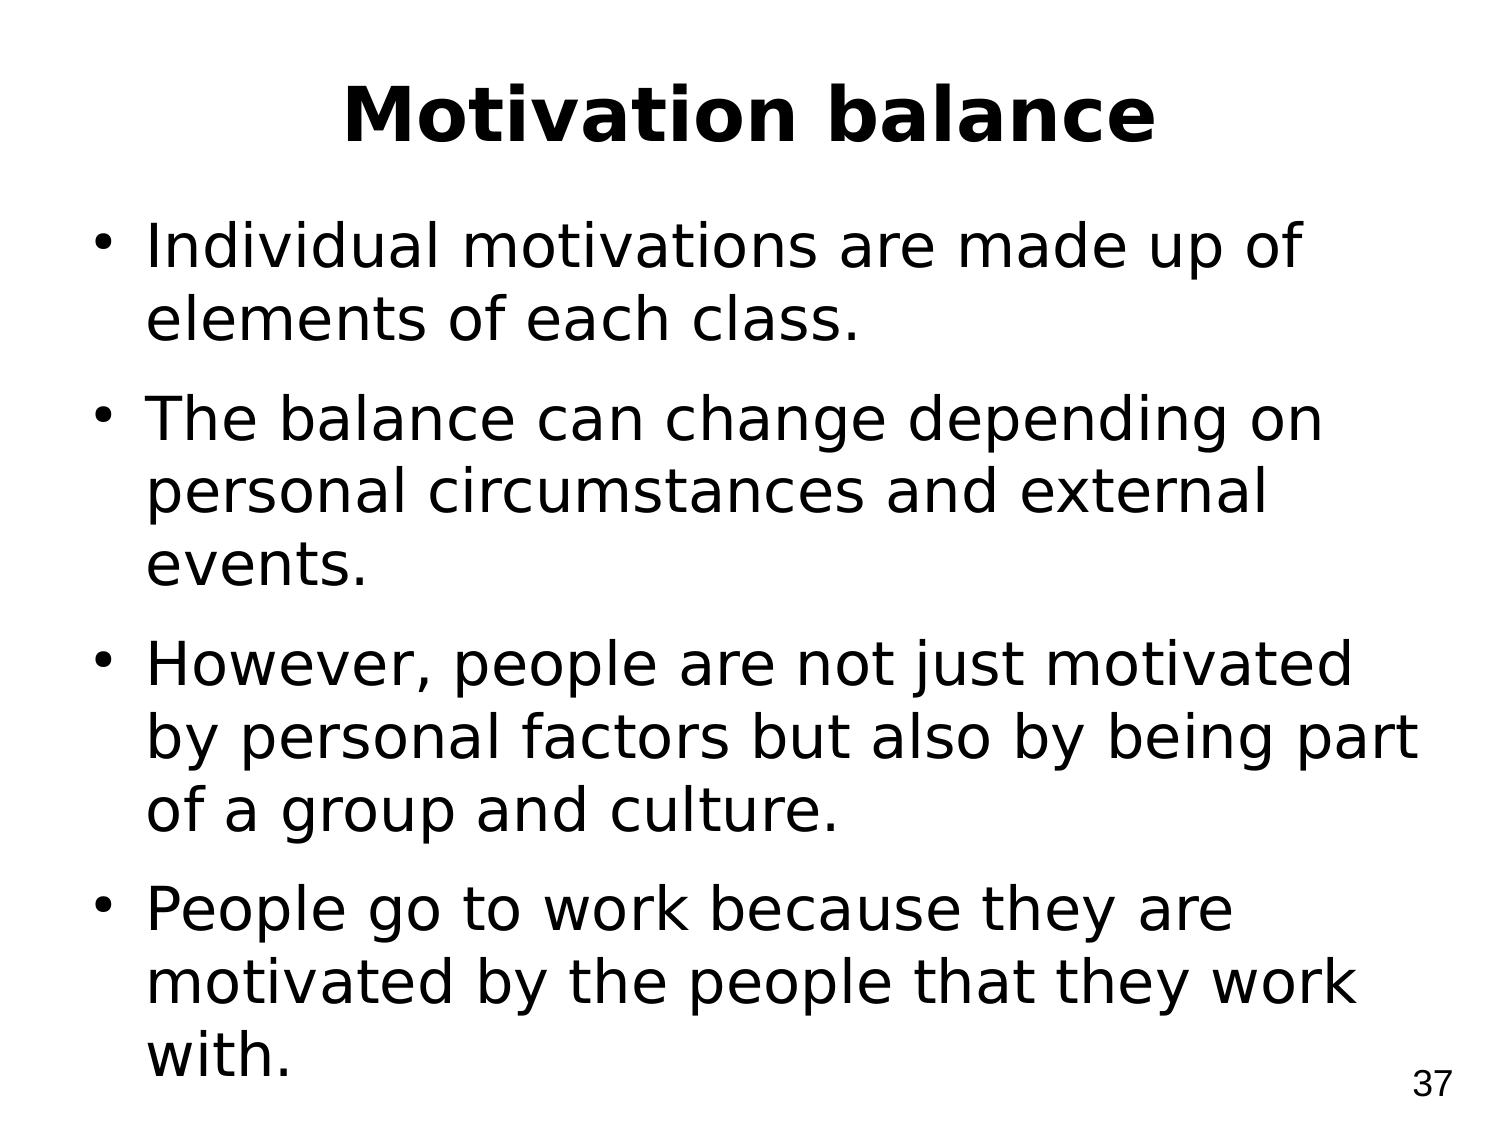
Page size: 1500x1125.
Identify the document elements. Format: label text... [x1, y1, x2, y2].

title Motivation balance [75, 44, 1425, 177]
list Individual motivations are made up of elements of each class. The balance can change depending on personal circumstances and external events. However, people are not just motivated by personal factors but also by being part of a group and culture. People go to work because they are motivated by the people that they work with. [75, 206, 1425, 1093]
